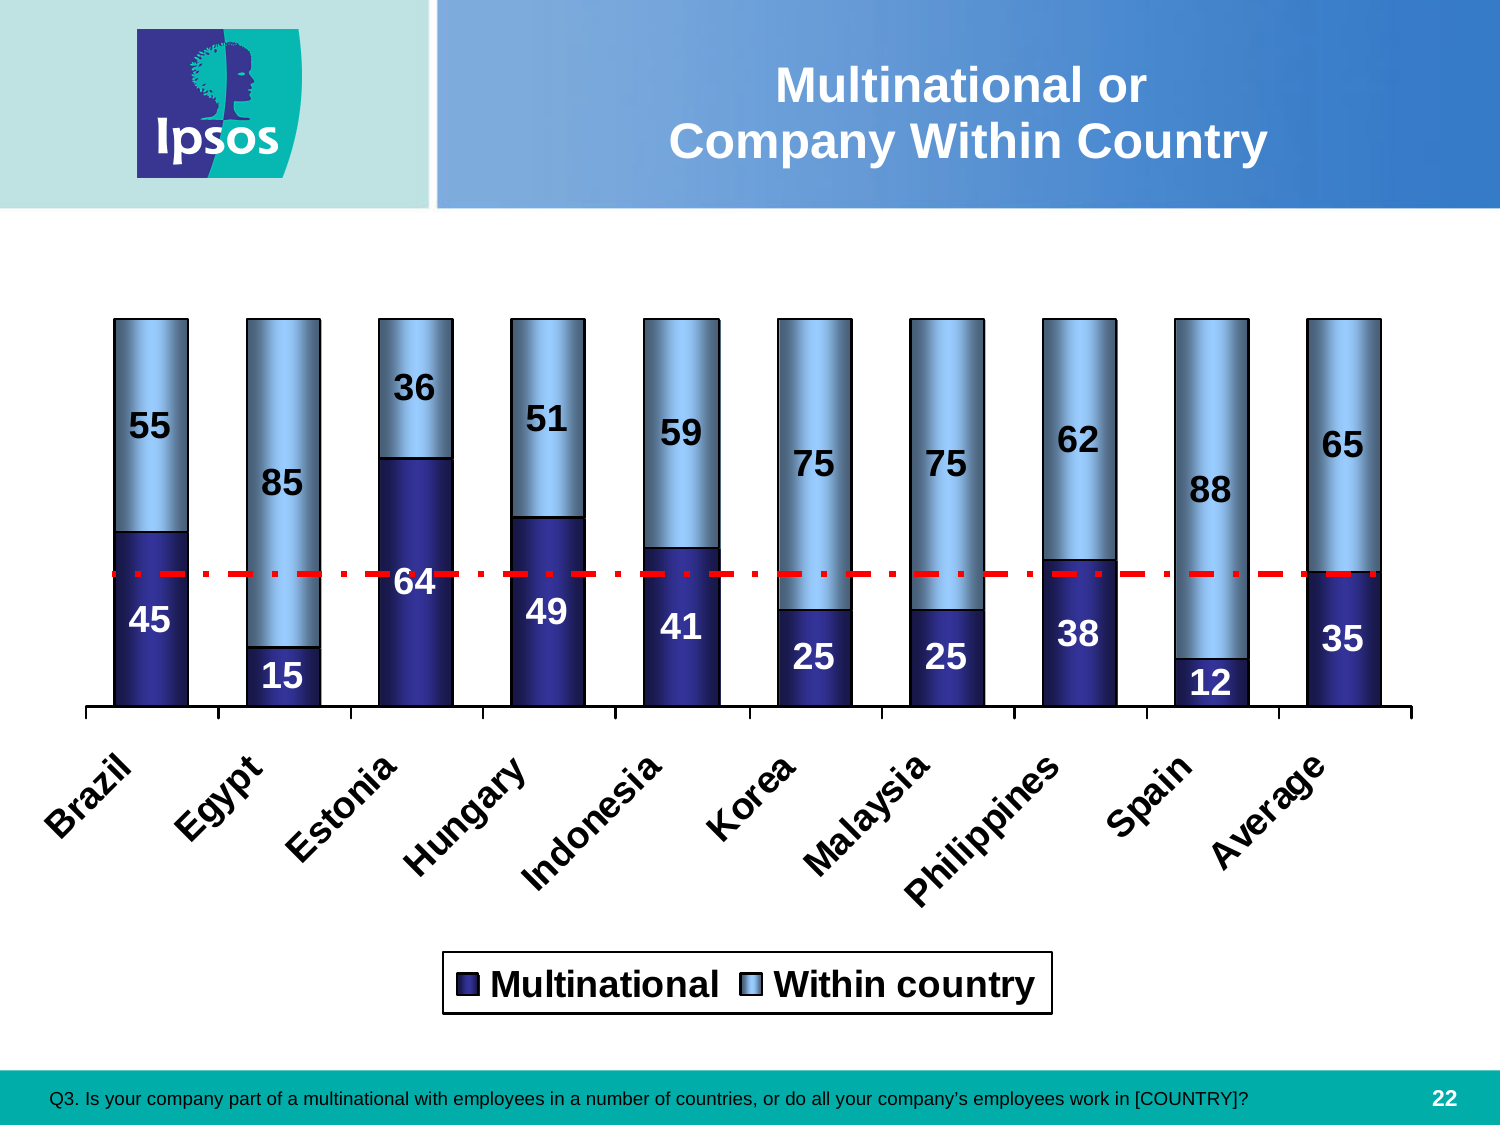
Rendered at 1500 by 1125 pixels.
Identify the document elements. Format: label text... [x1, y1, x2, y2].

text_box Q3. Is your company part of a multinational with employees in a number of countries, or do all your company’s employees work in [COUNTRY]? [29, 1084, 1365, 1117]
picture [0, 0, 1500, 213]
chart [0, 205, 1447, 1035]
title Multinational or Company Within Country [462, 40, 1476, 177]
